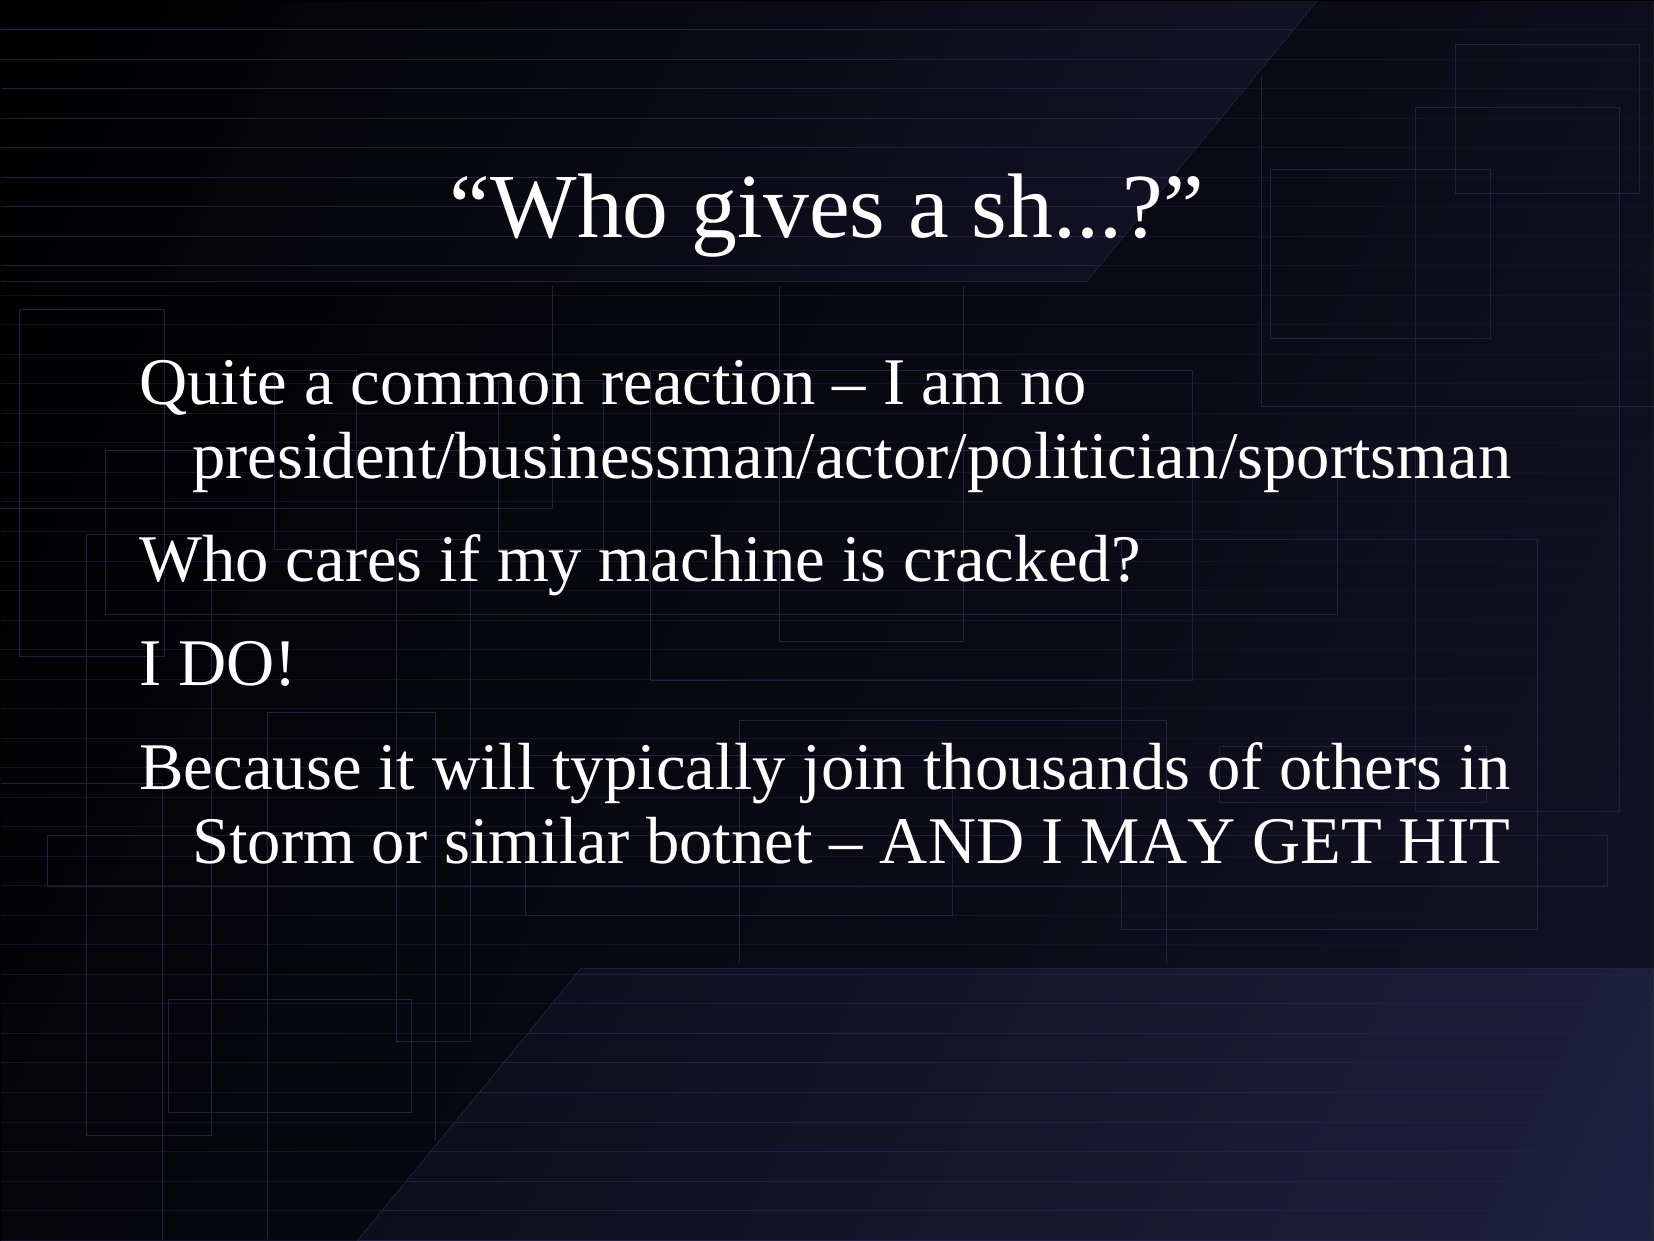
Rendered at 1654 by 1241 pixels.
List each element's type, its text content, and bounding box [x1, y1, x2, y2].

title “Who gives a sh...?” [121, 102, 1534, 311]
list Quite a common reaction – I am no president/businessman/actor/politician/sportsman Who cares if my machine is cracked? I DO! Because it will typically join thousands of others in Storm or similar botnet – AND I MAY GET HIT [121, 344, 1534, 1127]
